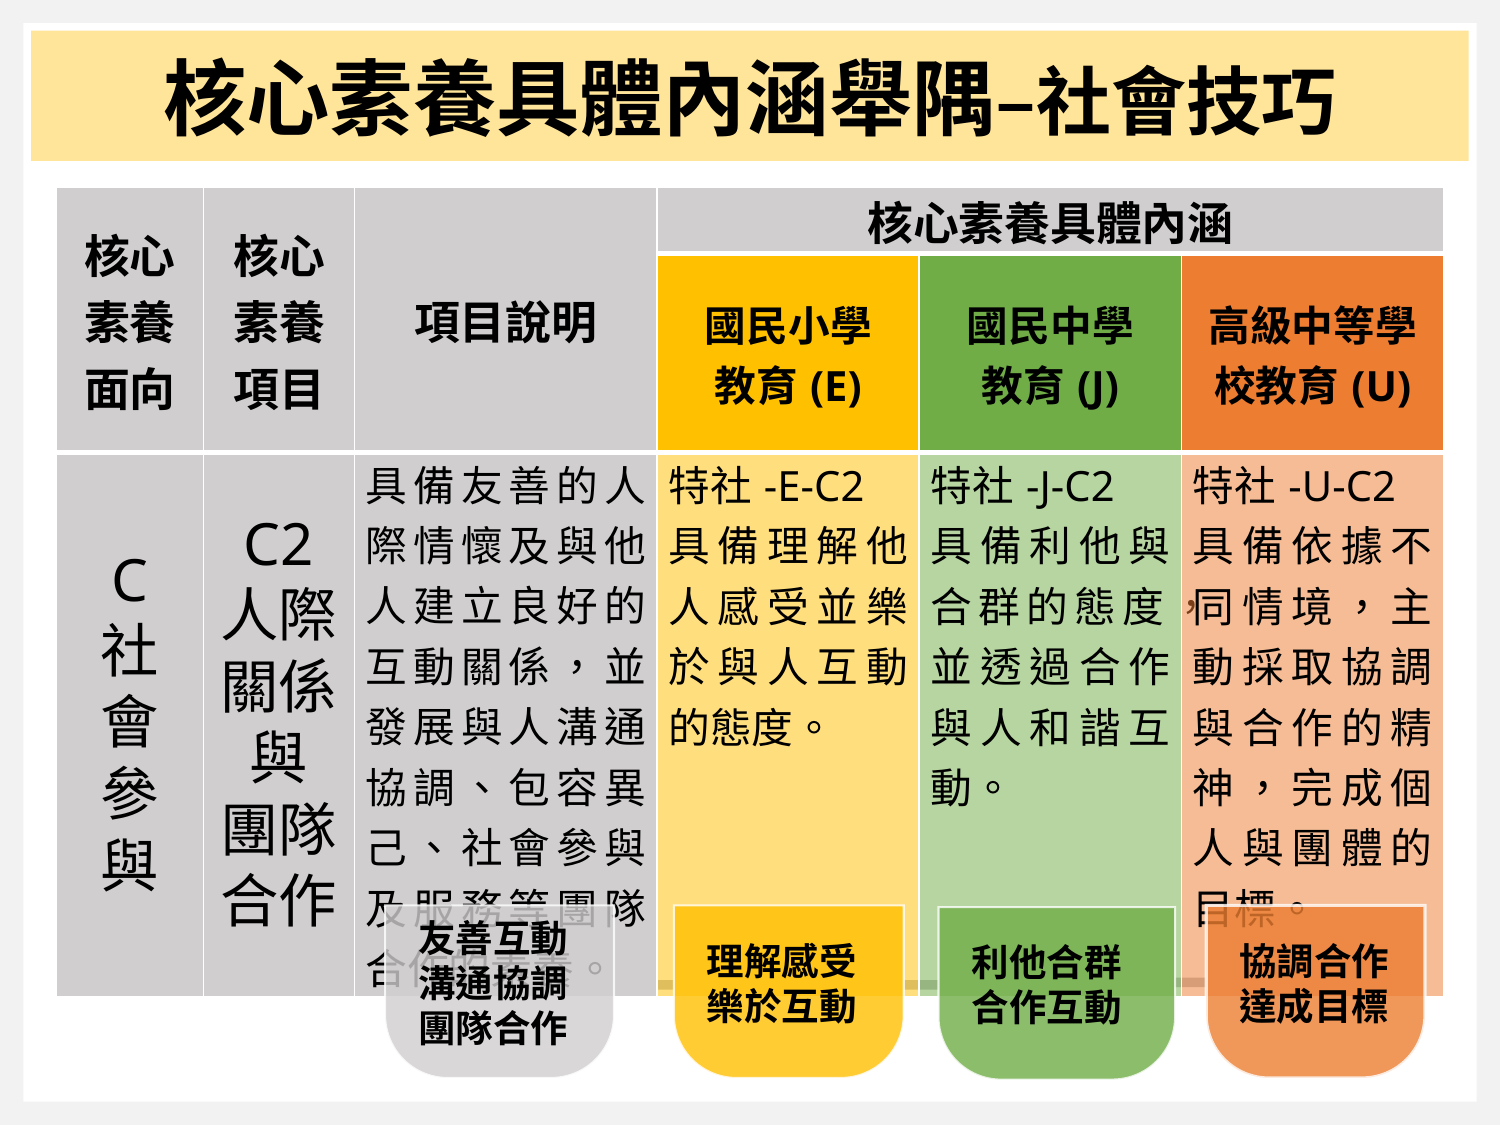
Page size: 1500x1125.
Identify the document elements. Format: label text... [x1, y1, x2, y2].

table_cell 特社-U-C2 具備依據不同情境，主動採取協調與合作的精神，完成個人與團體的目標。 [1182, 455, 1443, 996]
table_cell 特社-J-C2 具備利他與合群的態度，並透過合作與人和諧互動。 [920, 455, 1181, 996]
table_header 核心 素養 面向 [57, 188, 203, 450]
table_cell 高級中等學校教育(U) [1182, 256, 1443, 450]
table_header 核心 素養 項目 [204, 188, 354, 450]
table_cell C2 人際 關係 與 團隊 合作 [204, 455, 354, 996]
text_box 友善互動溝通協調團隊合作 [385, 905, 614, 1078]
table_cell 特社-E-C2 具備理解他人感受並樂於與人互動的態度。 [658, 455, 918, 996]
table_cell 具備友善的人際情懷及與他人建立良好的互動關係，並發展與人溝通協調、包容異己、社會參與及服務等團隊合作的素養。 [355, 455, 656, 996]
text_box 理解感受樂於互動 [673, 905, 904, 1078]
table_header 項目說明 [355, 188, 656, 450]
table_header 核心素養具體內涵 [658, 188, 1443, 251]
table_cell 國民中學 教育(J) [920, 256, 1181, 450]
text_box 協調合作達成目標 [1206, 905, 1425, 1078]
text_box 核心素養具體內涵舉隅–社會技巧 [31, 30, 1469, 161]
table_cell 國民小學 教育(E) [658, 256, 918, 450]
text_box 利他合群合作互動 [938, 907, 1176, 1080]
table_cell C 社 會 參 與 [57, 455, 203, 996]
